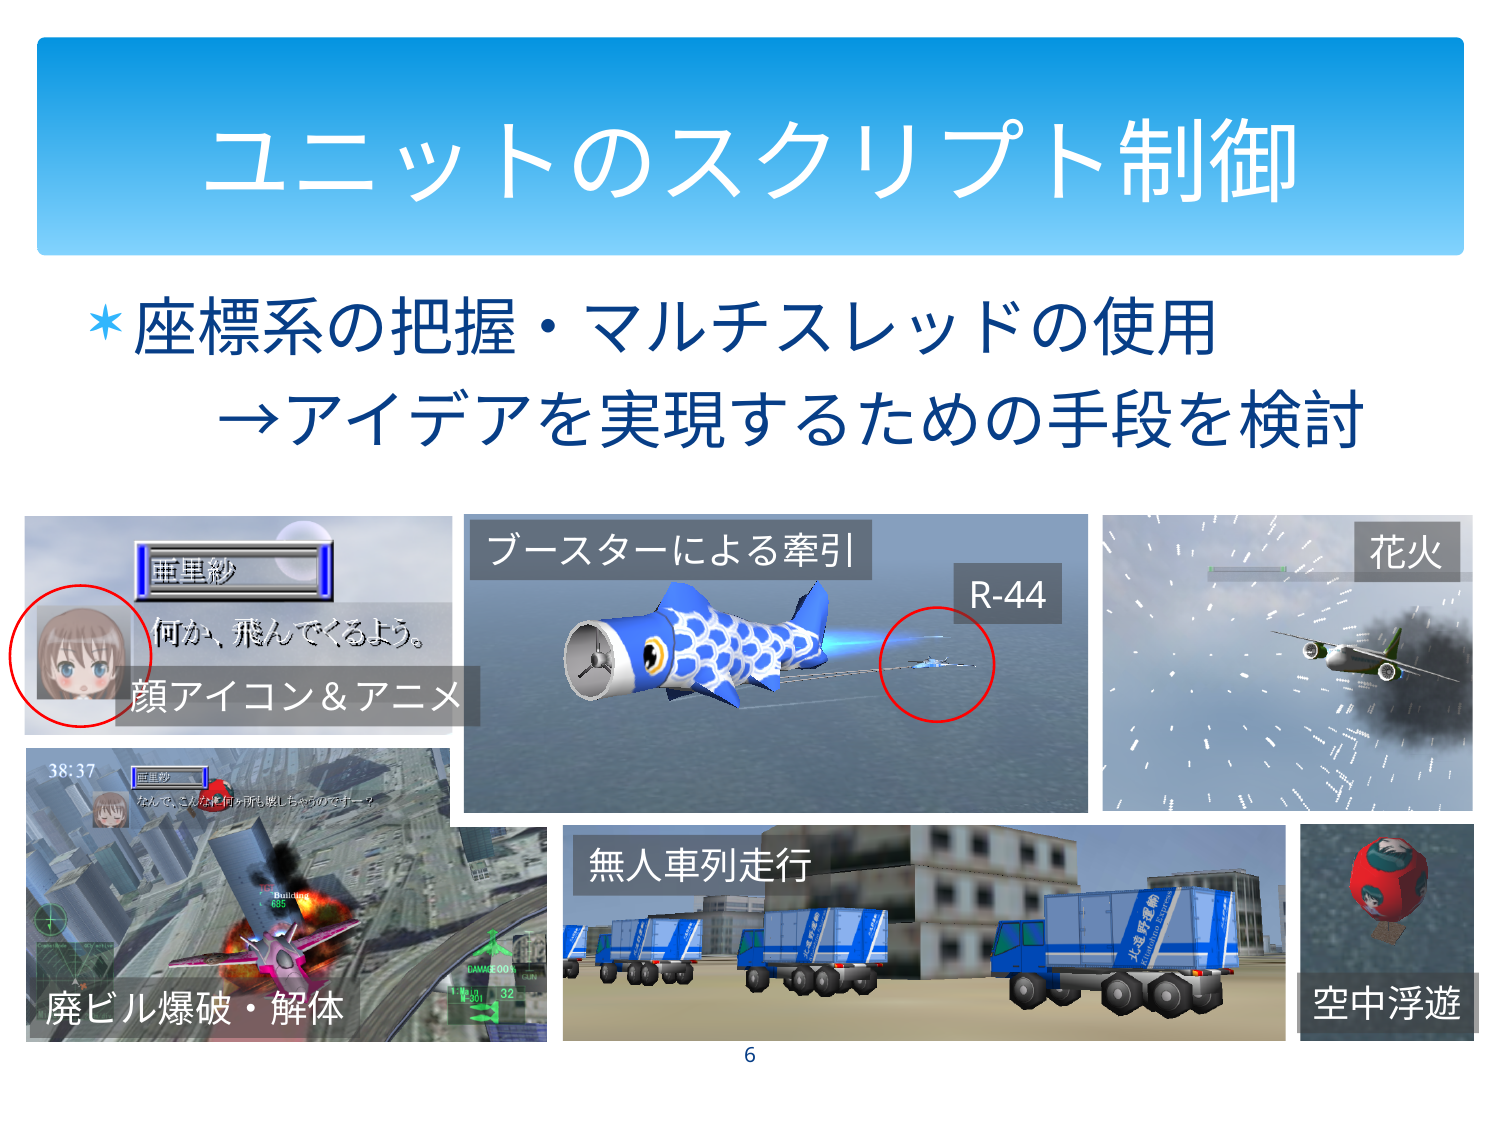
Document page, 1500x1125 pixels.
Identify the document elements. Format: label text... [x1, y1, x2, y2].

picture [26, 748, 547, 1042]
picture [562, 825, 1286, 1041]
picture [1102, 515, 1473, 811]
text_box 無人車列走行 [573, 834, 831, 896]
list 座標系の把握・マルチスレッドの使用 →アイデアを実現するための手段を検討 [75, 278, 1426, 487]
text_box [654, 1025, 846, 1086]
title ユニットのスクリプト制御 [75, 55, 1426, 262]
picture [463, 514, 1089, 813]
text_box 顔アイコン＆アニメ [115, 665, 446, 727]
text_box 廃ビル爆破・解体 [29, 977, 337, 1038]
picture [1300, 1034, 1474, 1041]
text_box 空中浮遊 [1297, 972, 1479, 1034]
text_box [450, 727, 589, 827]
text_box 花火 [1354, 521, 1461, 583]
picture [24, 516, 453, 665]
picture [24, 702, 453, 735]
text_box R-44 [953, 563, 1057, 624]
picture [1300, 824, 1474, 972]
picture [24, 587, 149, 725]
text_box ブースターによる牽引 [469, 519, 837, 581]
